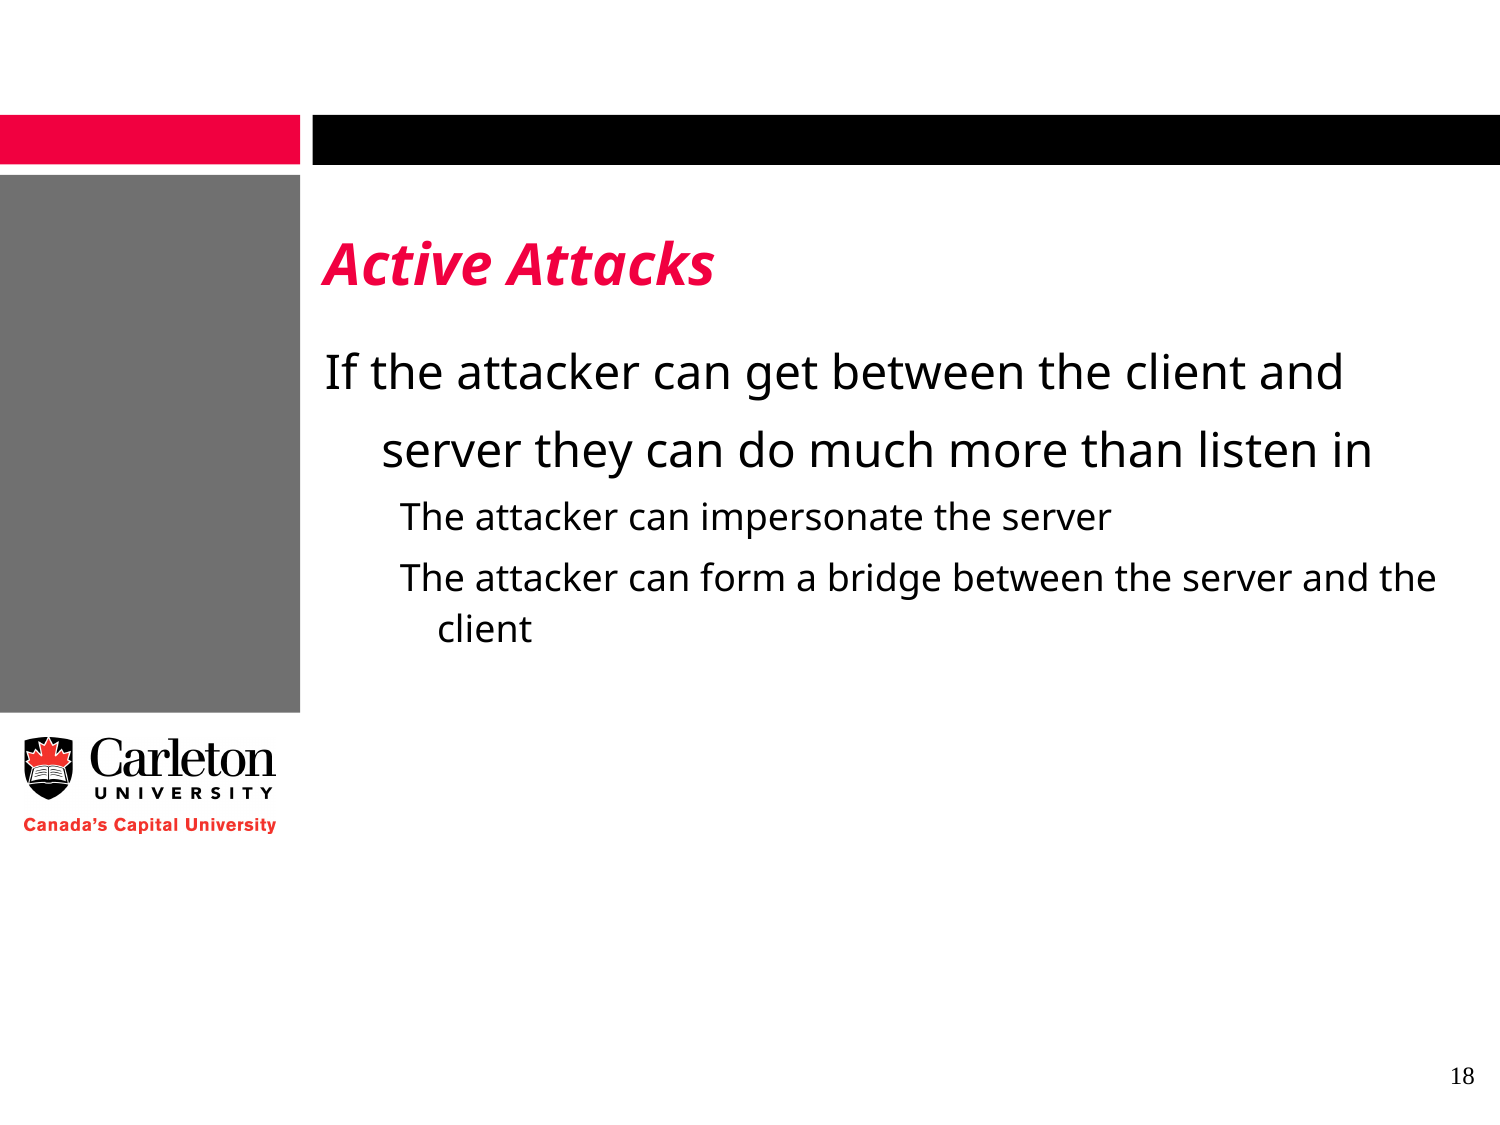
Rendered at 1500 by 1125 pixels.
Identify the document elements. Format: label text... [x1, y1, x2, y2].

picture [24, 737, 276, 834]
title Active Attacks [324, 194, 1450, 324]
list If the attacker can get between the client and server they can do much more than listen in The attacker can impersonate the server The attacker can form a bridge between the server and the client [324, 324, 1450, 1036]
